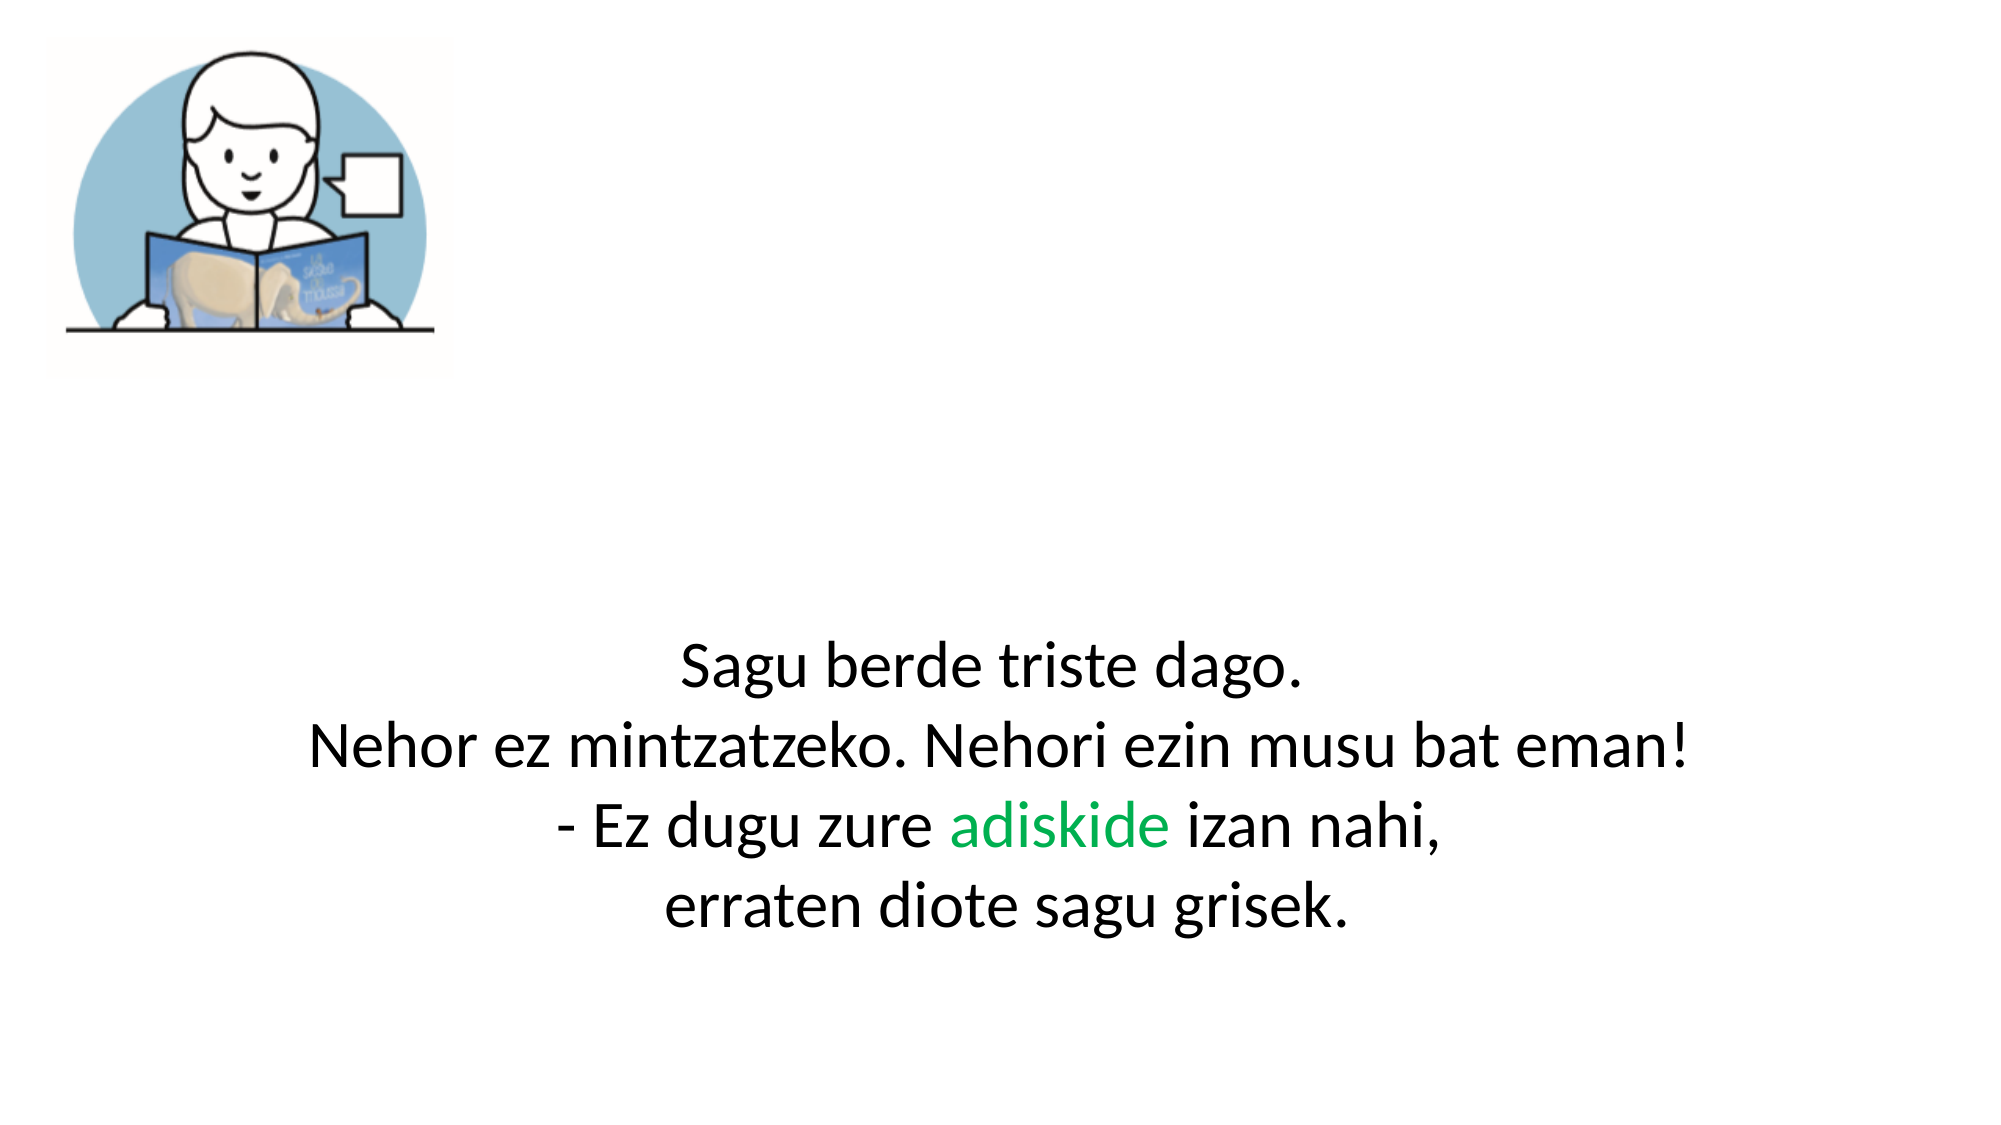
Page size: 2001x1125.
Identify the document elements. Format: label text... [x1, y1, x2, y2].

text_box Sagu berde triste dago. Nehor ez mintzatzeko. Nehori ezin musu bat eman! - Ez dugu zure adiskide izan nahi, erraten diote sagu grisek. [139, 613, 1861, 949]
picture [35, 37, 455, 380]
